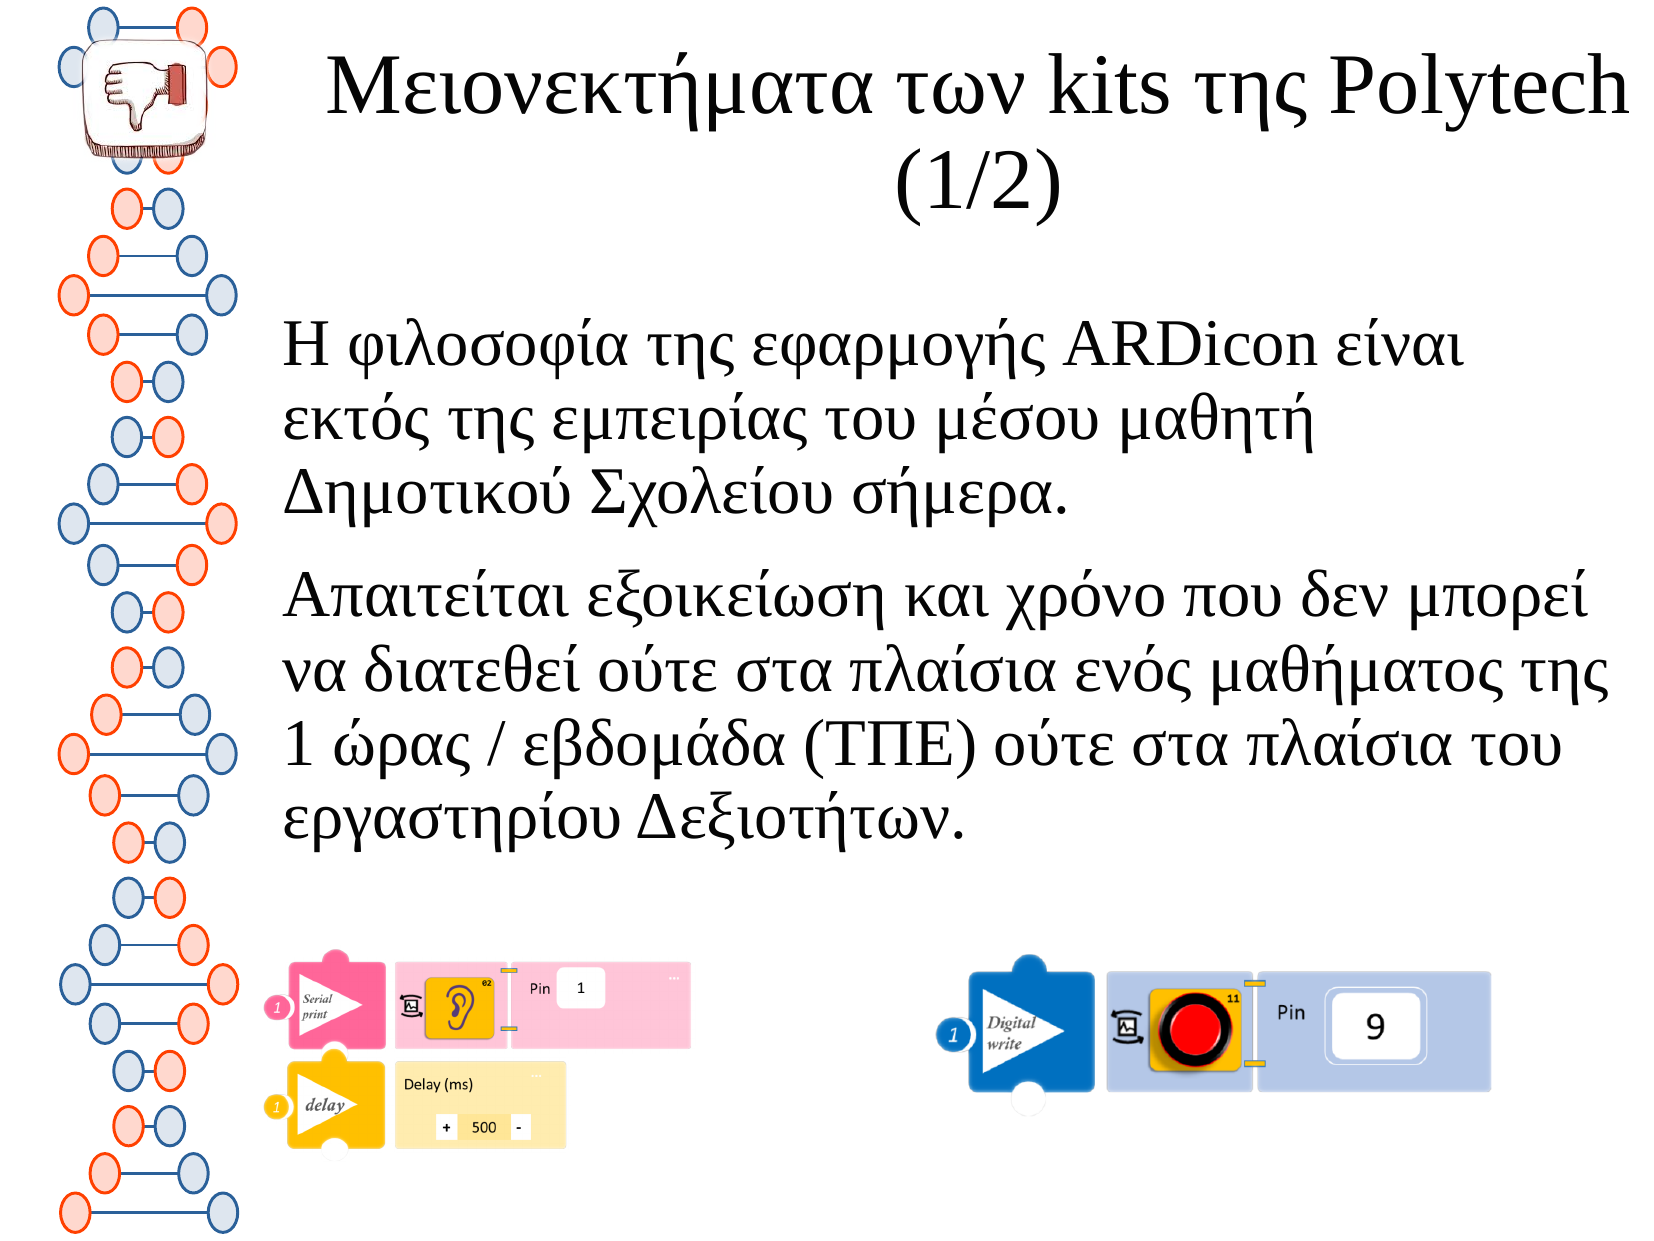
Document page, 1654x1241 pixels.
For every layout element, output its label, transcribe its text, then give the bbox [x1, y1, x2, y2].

list Η φιλοσοφία της εφαρμογής ARDicon είναι εκτός της εμπειρίας του μέσου μαθητή Δημοτικού Σχολείου σήμερα. Απαιτείται εξοικείωση και χρόνο που δεν μπορεί να διατεθεί ούτε στα πλαίσια ενός μαθήματος της 1 ώρας / εβδομάδα (ΤΠΕ) ούτε στα πλαίσια του εργαστηρίου Δεξιοτήτων. [281, 305, 1616, 1084]
picture [931, 951, 1496, 1121]
picture [258, 944, 696, 1162]
title Μειονεκτήματα των kits της Polytech (1/2) [234, 28, 1654, 236]
picture [71, 30, 216, 167]
